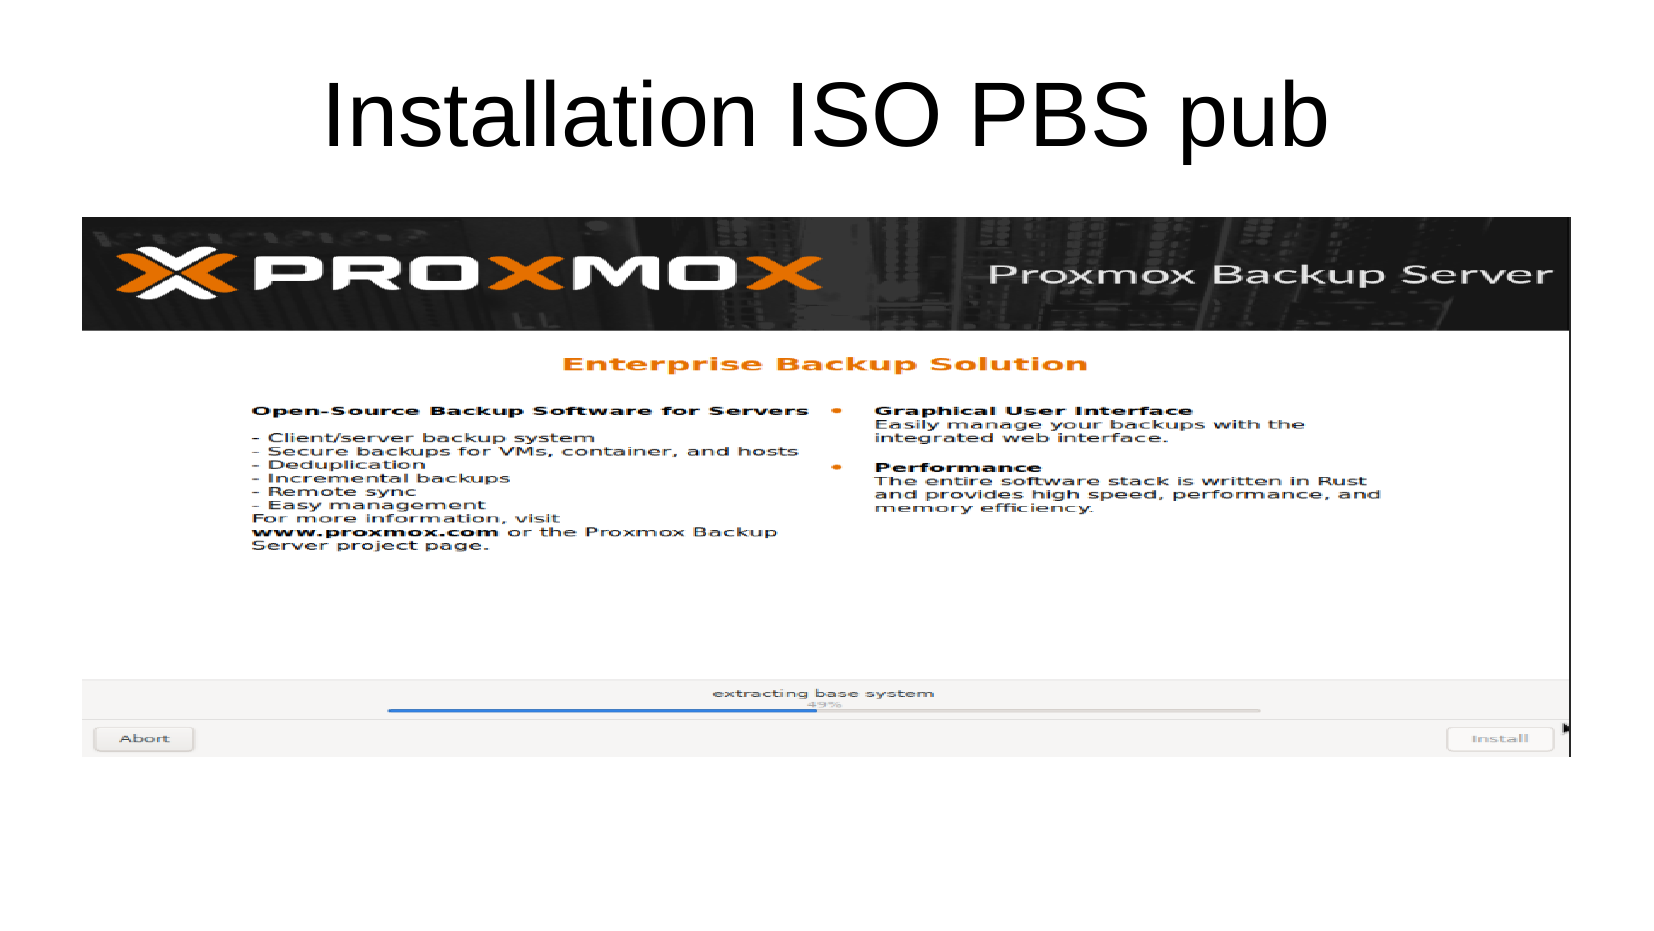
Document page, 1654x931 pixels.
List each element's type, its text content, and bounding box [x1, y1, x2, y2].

title Installation ISO PBS pub [82, 37, 1571, 193]
picture [82, 217, 1571, 758]
